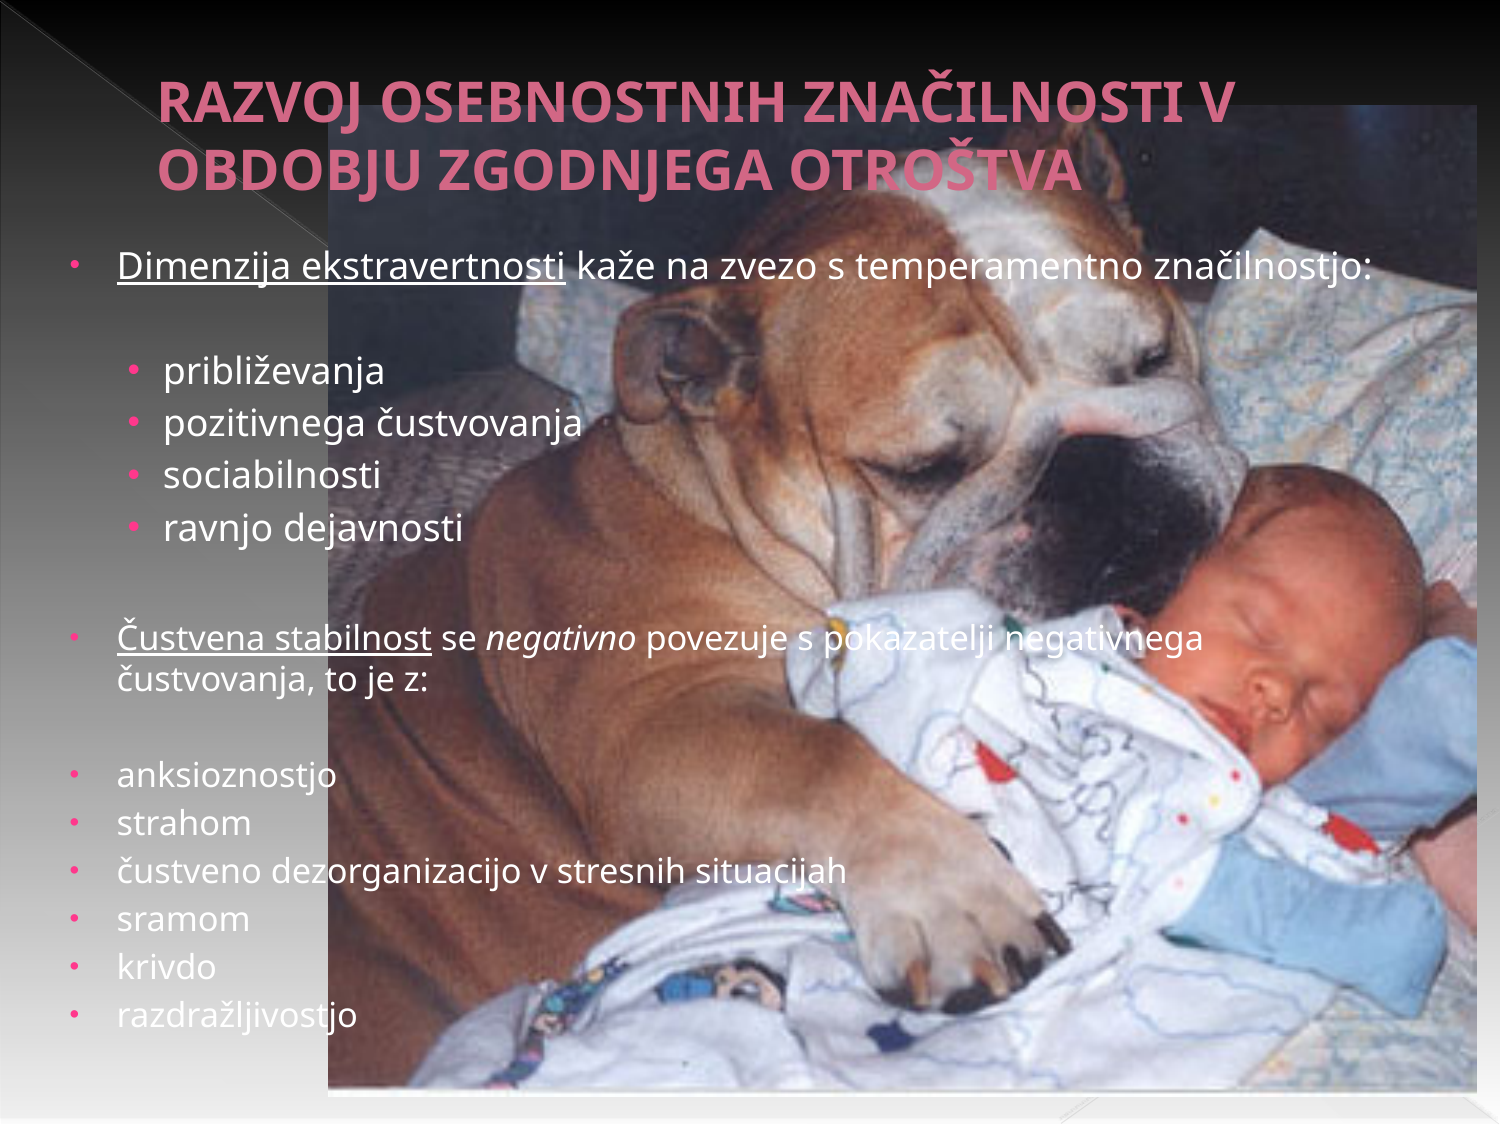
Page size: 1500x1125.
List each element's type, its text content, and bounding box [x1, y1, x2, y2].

picture [328, 105, 1477, 1097]
title RAZVOJ OSEBNOSTNIH ZNAČILNOSTI V OBDOBJU ZGODNJEGA OTROŠTVA [82, 58, 1432, 289]
list Dimenzija ekstravertnosti kaže na zvezo s temperamentno značilnostjo: približevanja pozitivnega čustvovanja sociabilnosti ravnjo dejavnosti Čustvena stabilnost se negativno povezuje s pokazatelji negativnega čustvovanja, to je z: anksioznostjo strahom čustveno dezorganizacijo v stresnih situacijah sramom krivdo razdražljivostjo [46, 234, 1425, 1059]
